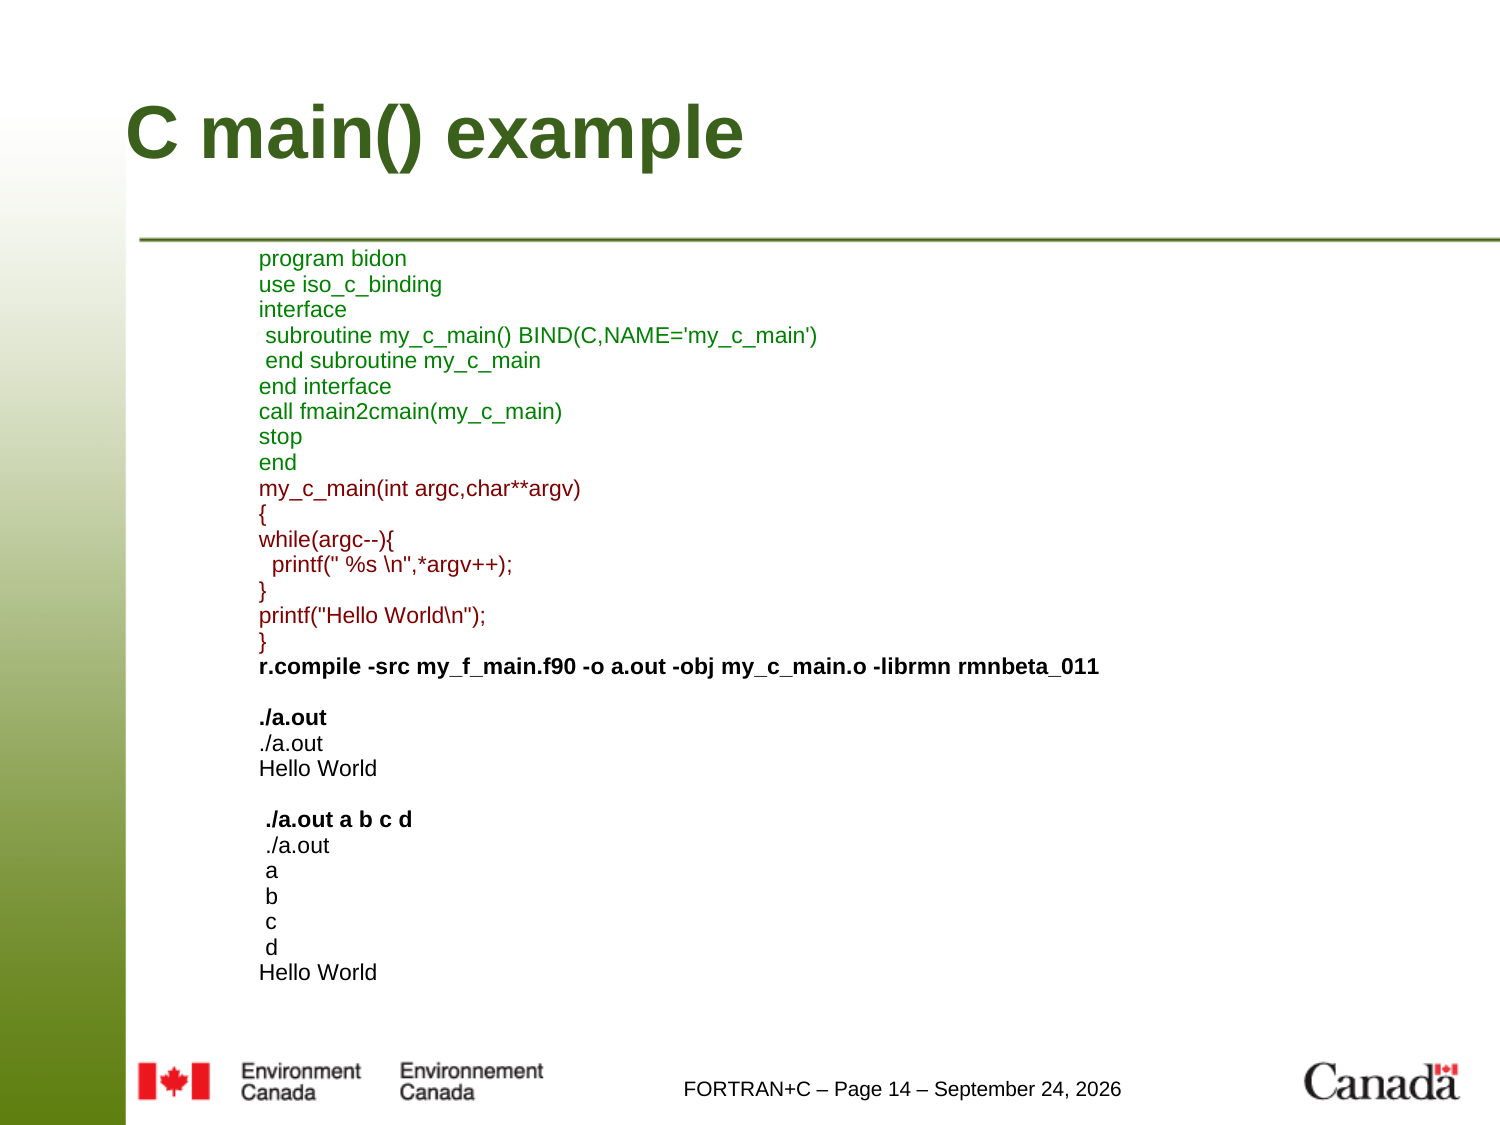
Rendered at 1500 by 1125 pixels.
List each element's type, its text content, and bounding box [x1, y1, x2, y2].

text_box program bidon use iso_c_binding interface subroutine my_c_main() BIND(C,NAME='my_c_main') end subroutine my_c_main end interface call fmain2cmain(my_c_main) stop end my_c_main(int argc,char**argv) { while(argc--){ printf(" %s \n",*argv++); } printf("Hello World\n"); } r.compile -src my_f_main.f90 -o a.out -obj my_c_main.o -librmn rmnbeta_011 ./a.out ./a.out Hello World ./a.out a b c d ./a.out a b c d Hello World [244, 238, 1240, 994]
picture [0, 0, 1500, 1125]
title C main() example [125, 52, 1463, 213]
